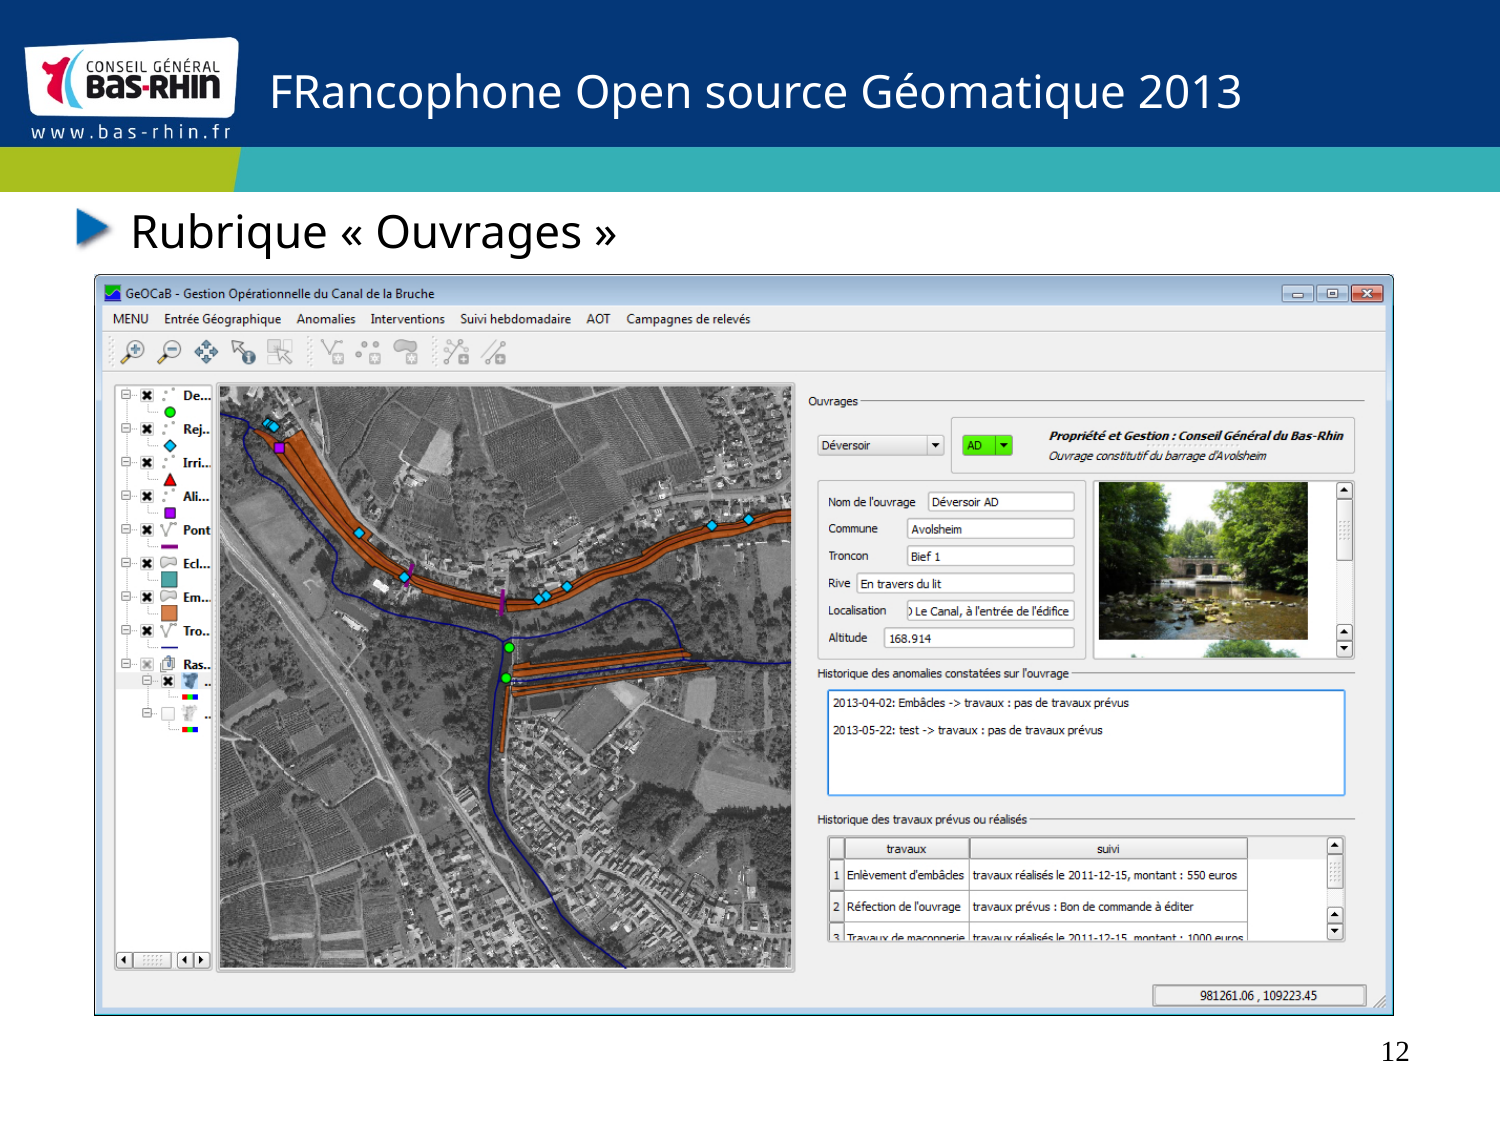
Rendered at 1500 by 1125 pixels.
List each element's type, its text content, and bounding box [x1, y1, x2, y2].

picture [94, 274, 1394, 1016]
picture [0, 0, 1500, 192]
title FRancophone Open source Géomatique 2013 [253, 30, 1471, 149]
list Rubrique « Ouvrages » [59, 194, 1410, 272]
